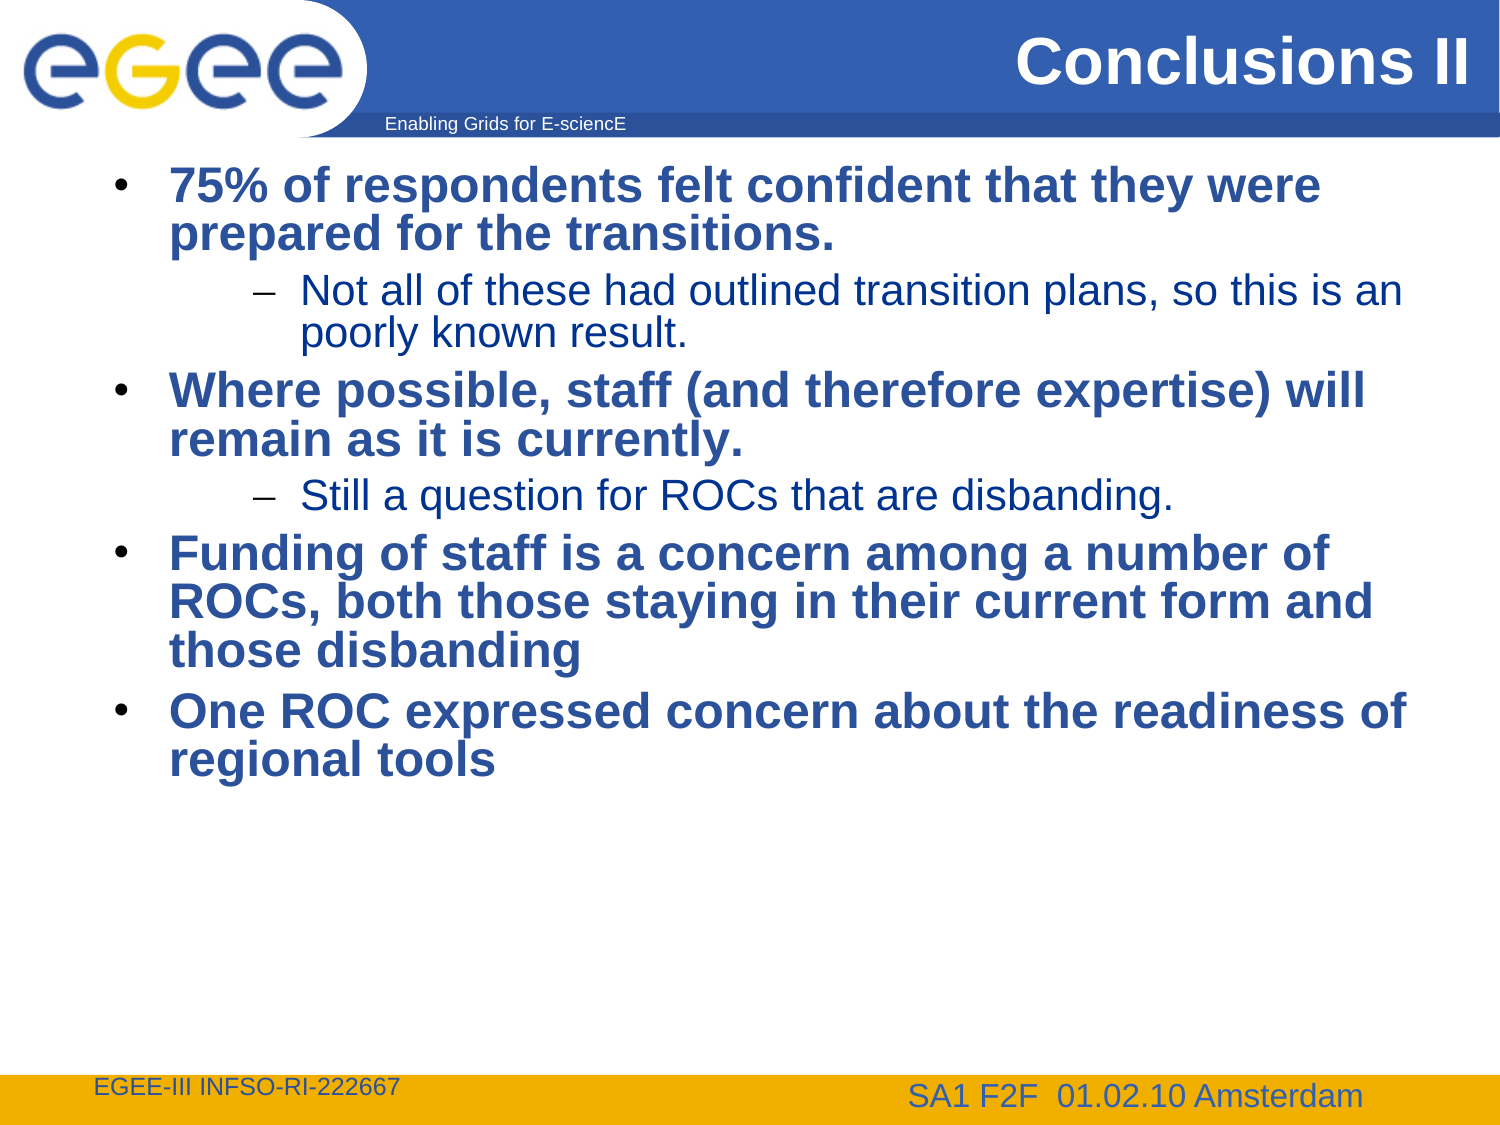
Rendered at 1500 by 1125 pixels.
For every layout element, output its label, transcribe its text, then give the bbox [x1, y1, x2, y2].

list 75% of respondents felt confident that they were prepared for the transitions. Not all of these had outlined transition plans, so this is an poorly known result. Where possible, staff (and therefore expertise) will remain as it is currently. Still a question for ROCs that are disbanding. Funding of staff is a concern among a number of ROCs, both those staying in their current form and those disbanding One ROC expressed concern about the readiness of regional tools [56, 163, 1463, 892]
picture [18, 30, 349, 112]
title Conclusions II [369, 0, 1472, 140]
